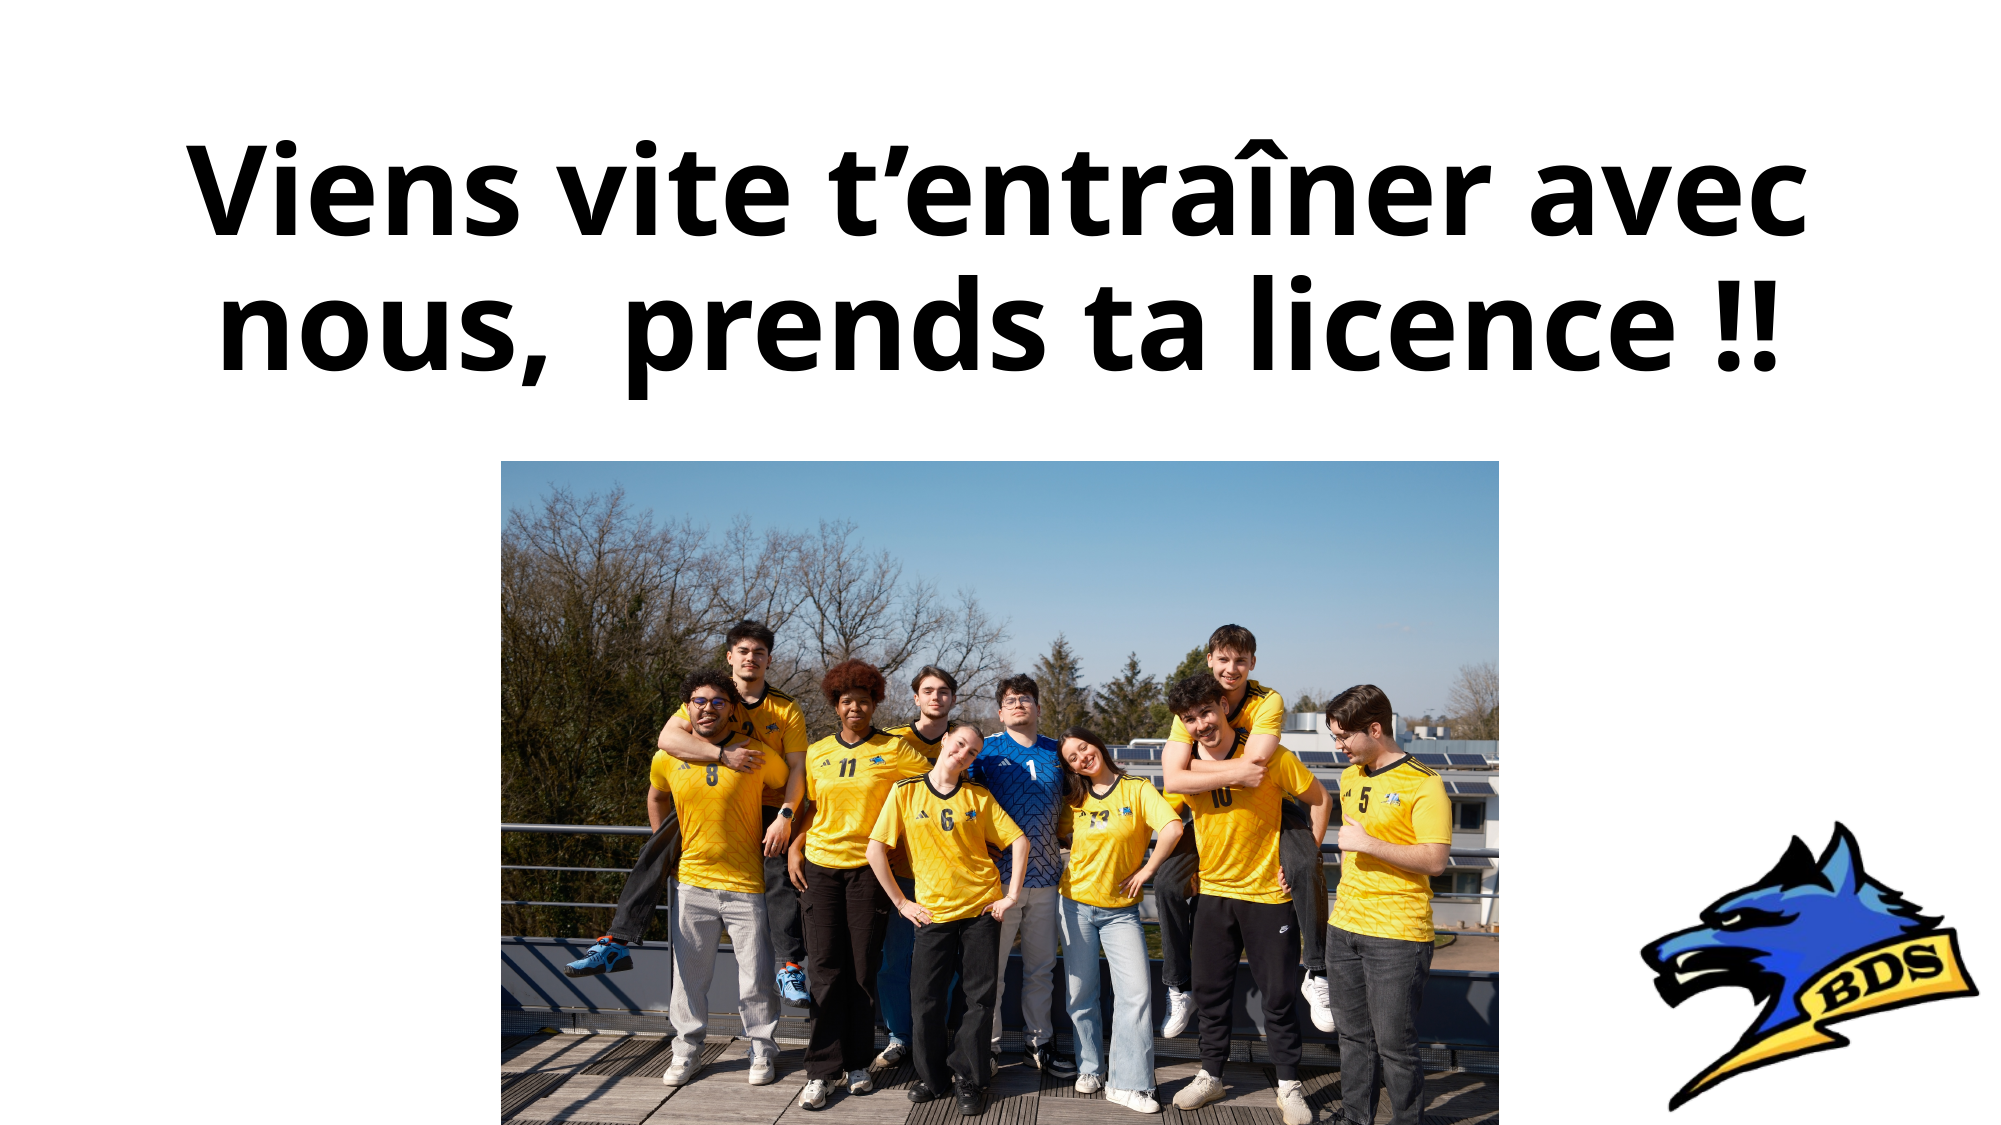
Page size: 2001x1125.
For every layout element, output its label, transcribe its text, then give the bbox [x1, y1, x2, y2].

picture [1529, 582, 2000, 1125]
picture [501, 461, 1499, 1125]
title Viens vite t’entraîner avec nous, prends ta licence !! [145, 13, 1854, 406]
